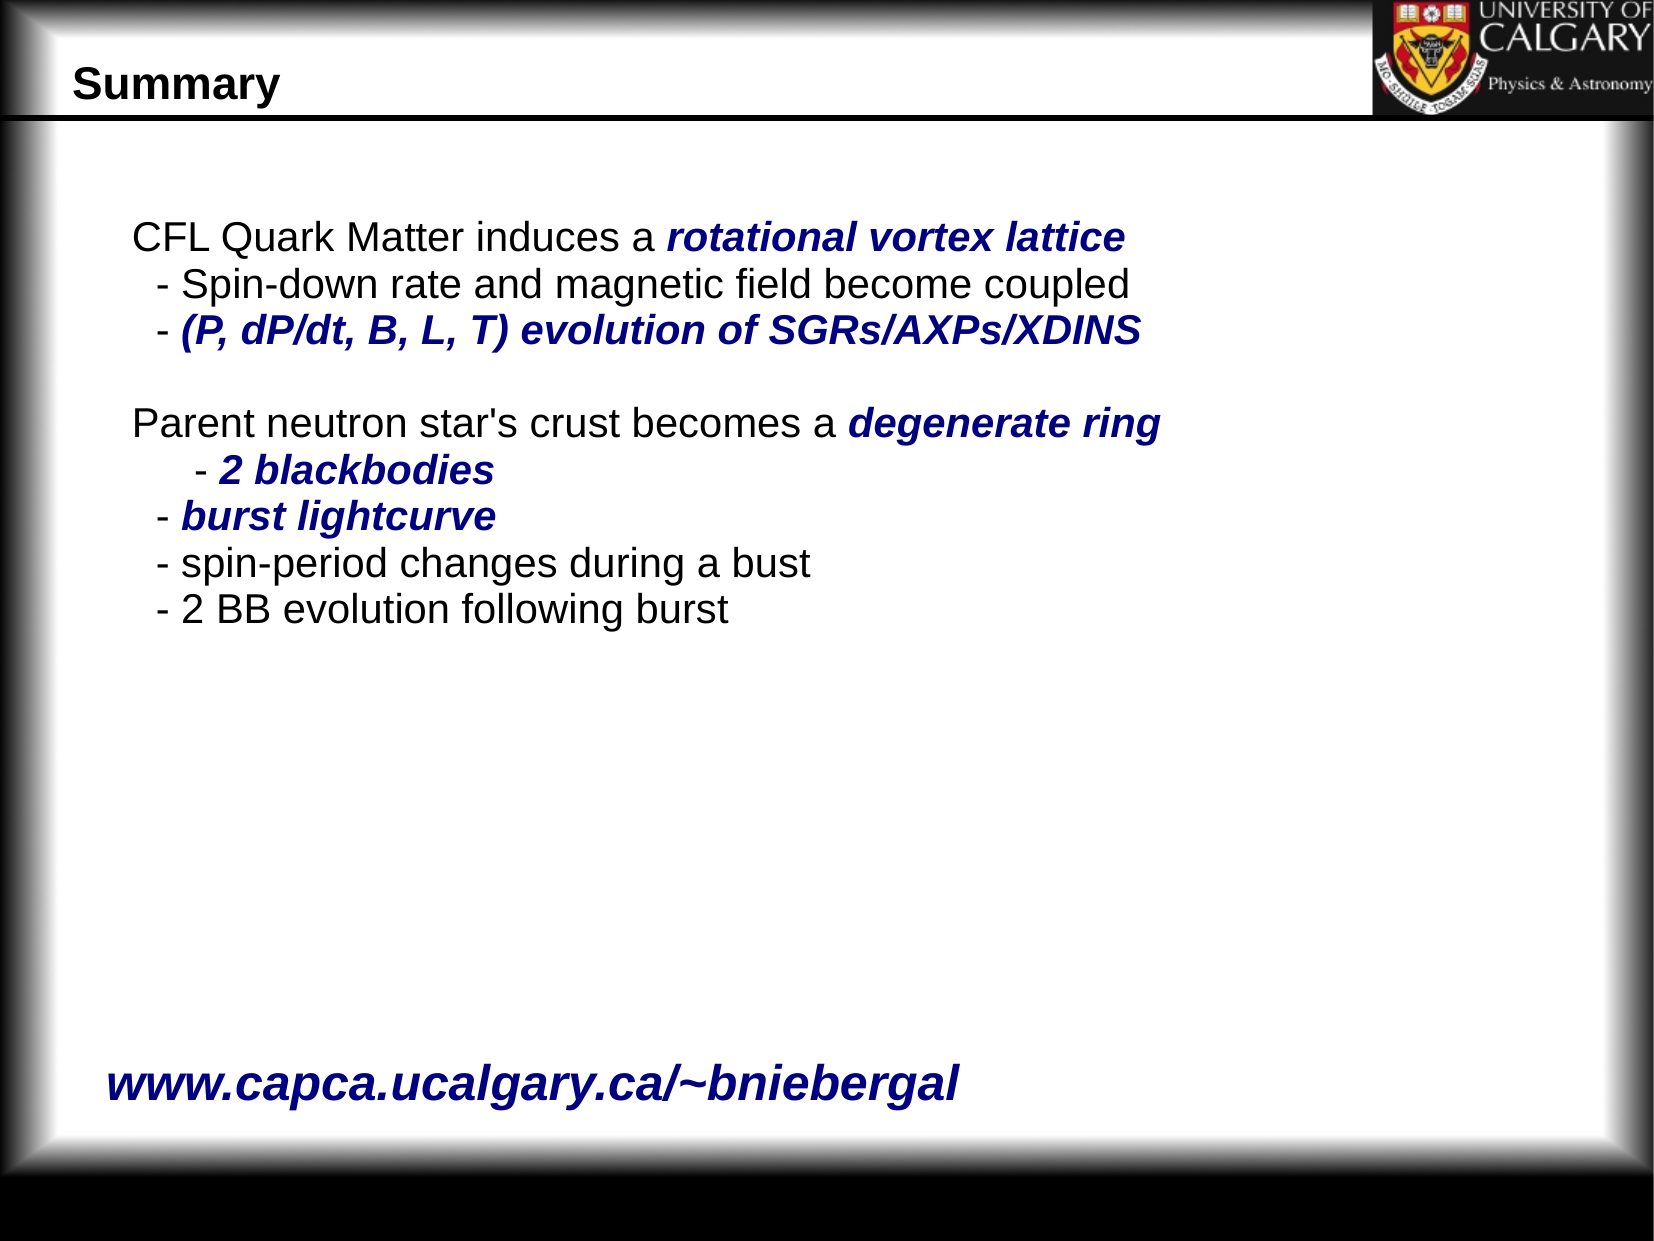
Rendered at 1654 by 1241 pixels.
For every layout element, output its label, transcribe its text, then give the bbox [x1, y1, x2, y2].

picture [0, 0, 1654, 115]
picture [0, 121, 1654, 1241]
text_box CFL Quark Matter induces a rotational vortex lattice - Spin-down rate and magnetic field become coupled - (P, dP/dt, B, L, T) evolution of SGRs/AXPs/XDINS Parent neutron star's crust becomes a degenerate ring - 2 blackbodies - burst lightcurve - spin-period changes during a bust - 2 BB evolution following burst [105, 206, 1177, 733]
text_box www.capca.ucalgary.ca/~bniebergal [88, 1044, 979, 1121]
text_box Summary [57, 51, 296, 118]
